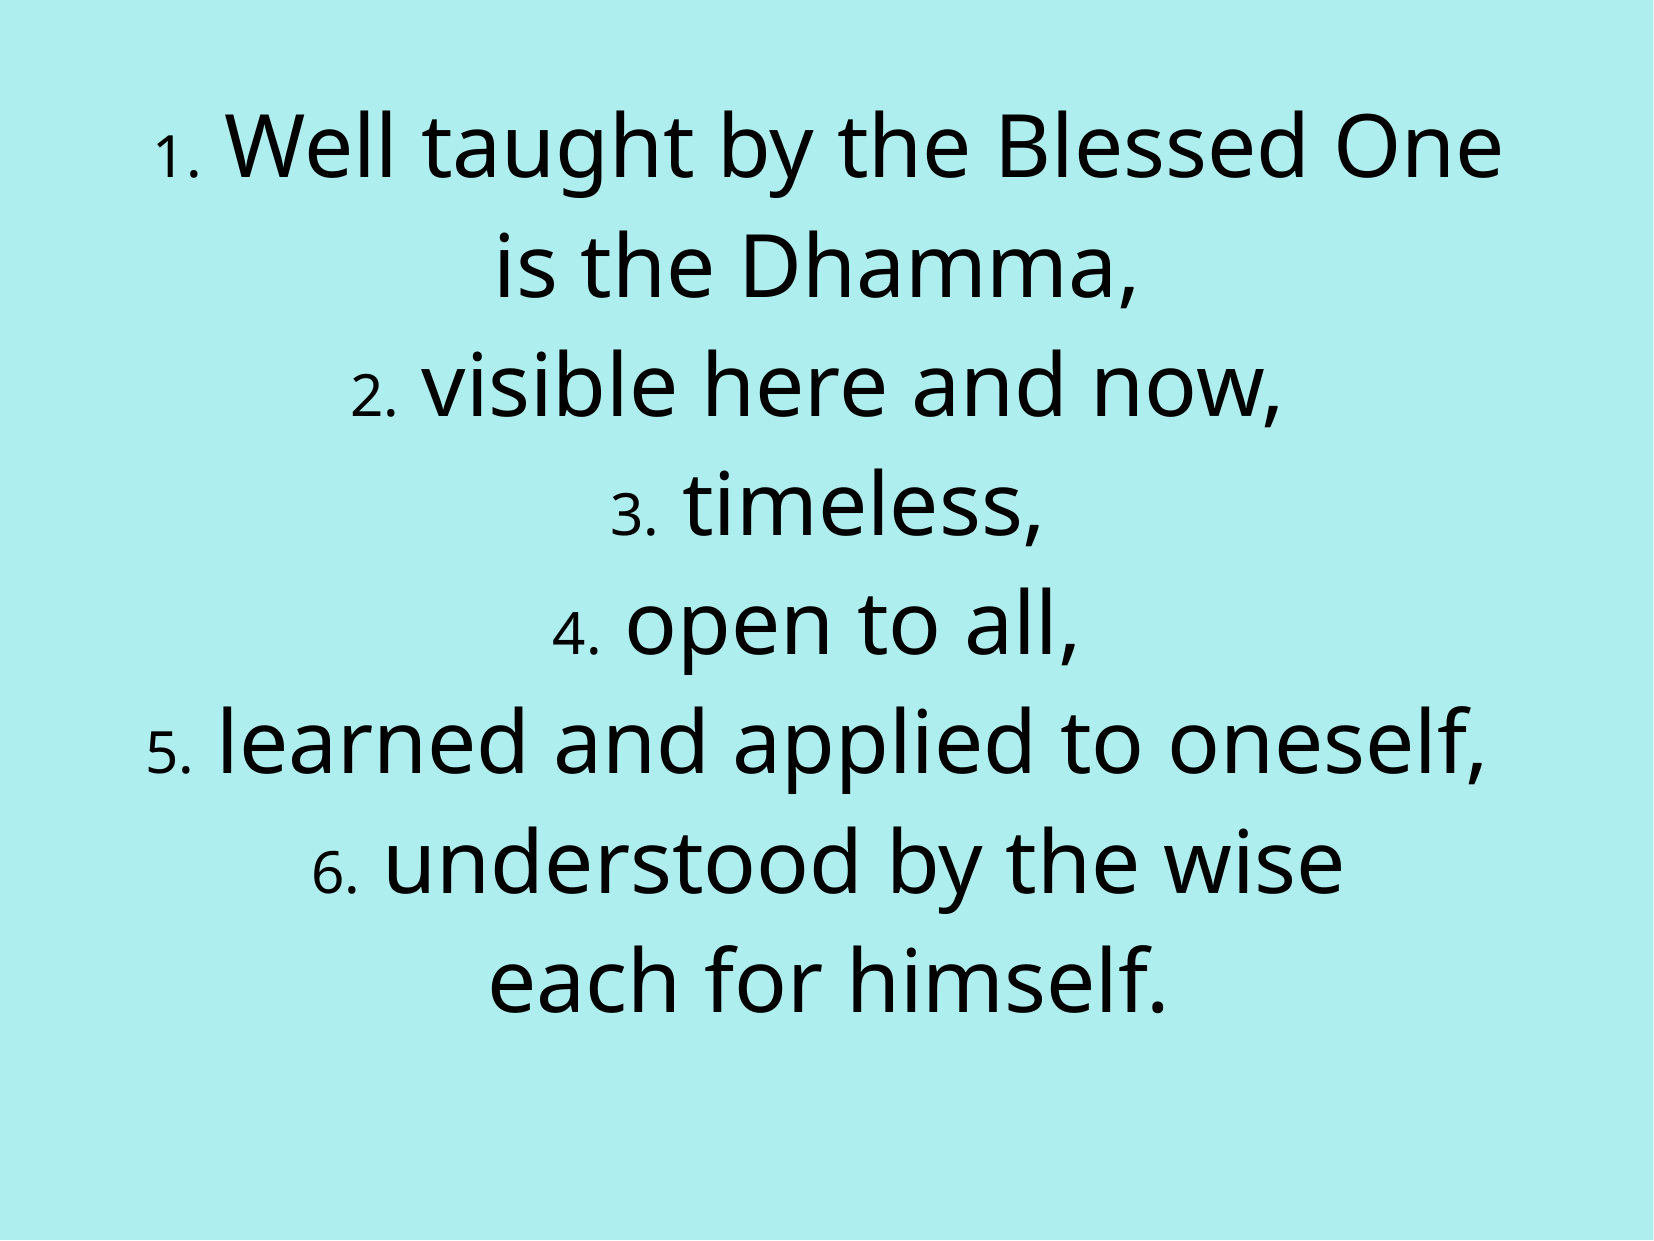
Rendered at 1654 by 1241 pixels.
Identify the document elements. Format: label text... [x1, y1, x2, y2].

subtitle 1. Well taught by the Blessed One is the Dhamma, 2. visible here and now, 3. timeless, 4. open to all, 5. learned and applied to oneself, 6. understood by the wise each for himself. [45, 84, 1612, 1241]
